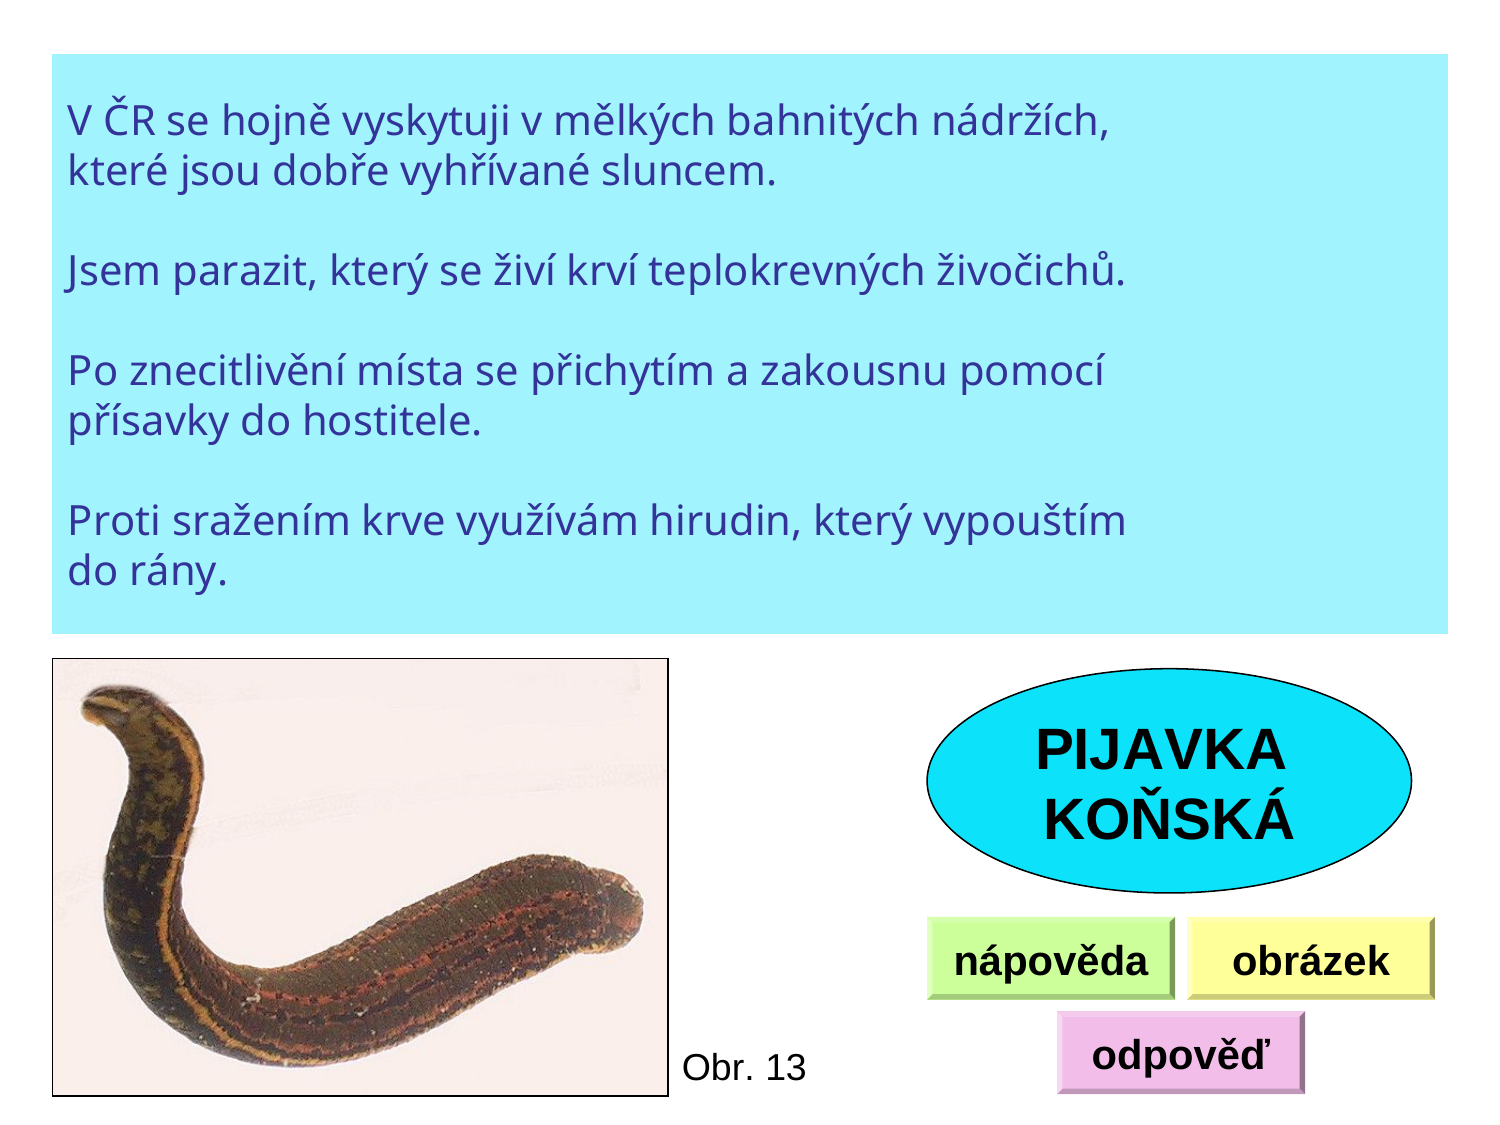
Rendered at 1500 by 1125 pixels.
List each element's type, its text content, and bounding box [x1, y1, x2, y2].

picture [53, 659, 668, 1096]
text_box PIJAVKA KOŇSKÁ [927, 668, 1412, 893]
text_box nápověda [933, 923, 1169, 994]
text_box Obr. 13 [669, 1034, 857, 1096]
text_box obrázek [1193, 923, 1429, 994]
text_box V ČR se hojně vyskytuji v mělkých bahnitých nádržích, které jsou dobře vyhřívané sluncem. Jsem parazit, který se živí krví teplokrevných živočichů. Po znecitlivění místa se přichytím a zakousnu pomocí přísavky do hostitele. Proti sražením krve využívám hirudin, který vypouštím do rány. [53, 54, 1447, 634]
text_box odpověď [1063, 1017, 1299, 1088]
